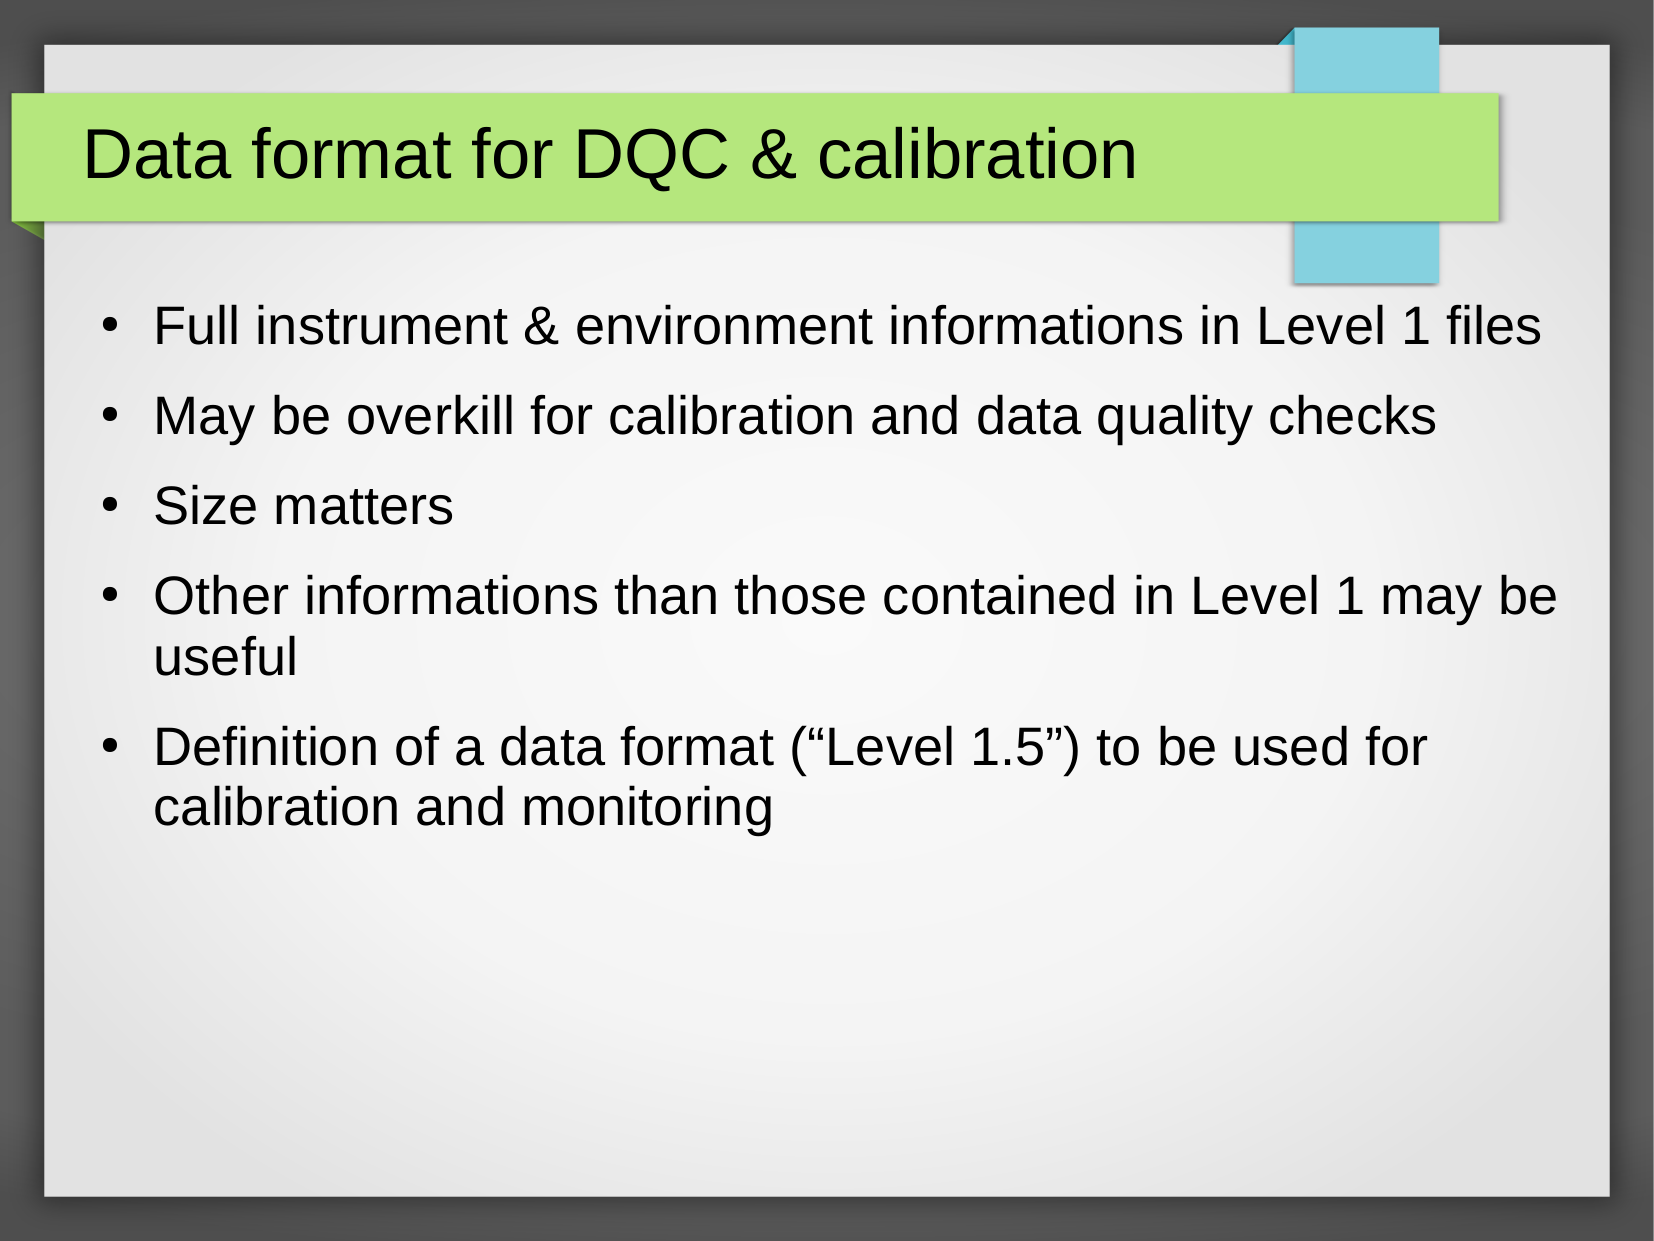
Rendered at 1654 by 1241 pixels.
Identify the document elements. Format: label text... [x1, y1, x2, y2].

picture [0, 0, 1654, 1241]
title Data format for DQC & calibration [82, 94, 1396, 213]
list Full instrument & environment informations in Level 1 files May be overkill for calibration and data quality checks Size matters Other informations than those contained in Level 1 may be useful Definition of a data format (“Level 1.5”) to be used for calibration and monitoring [82, 295, 1571, 1015]
